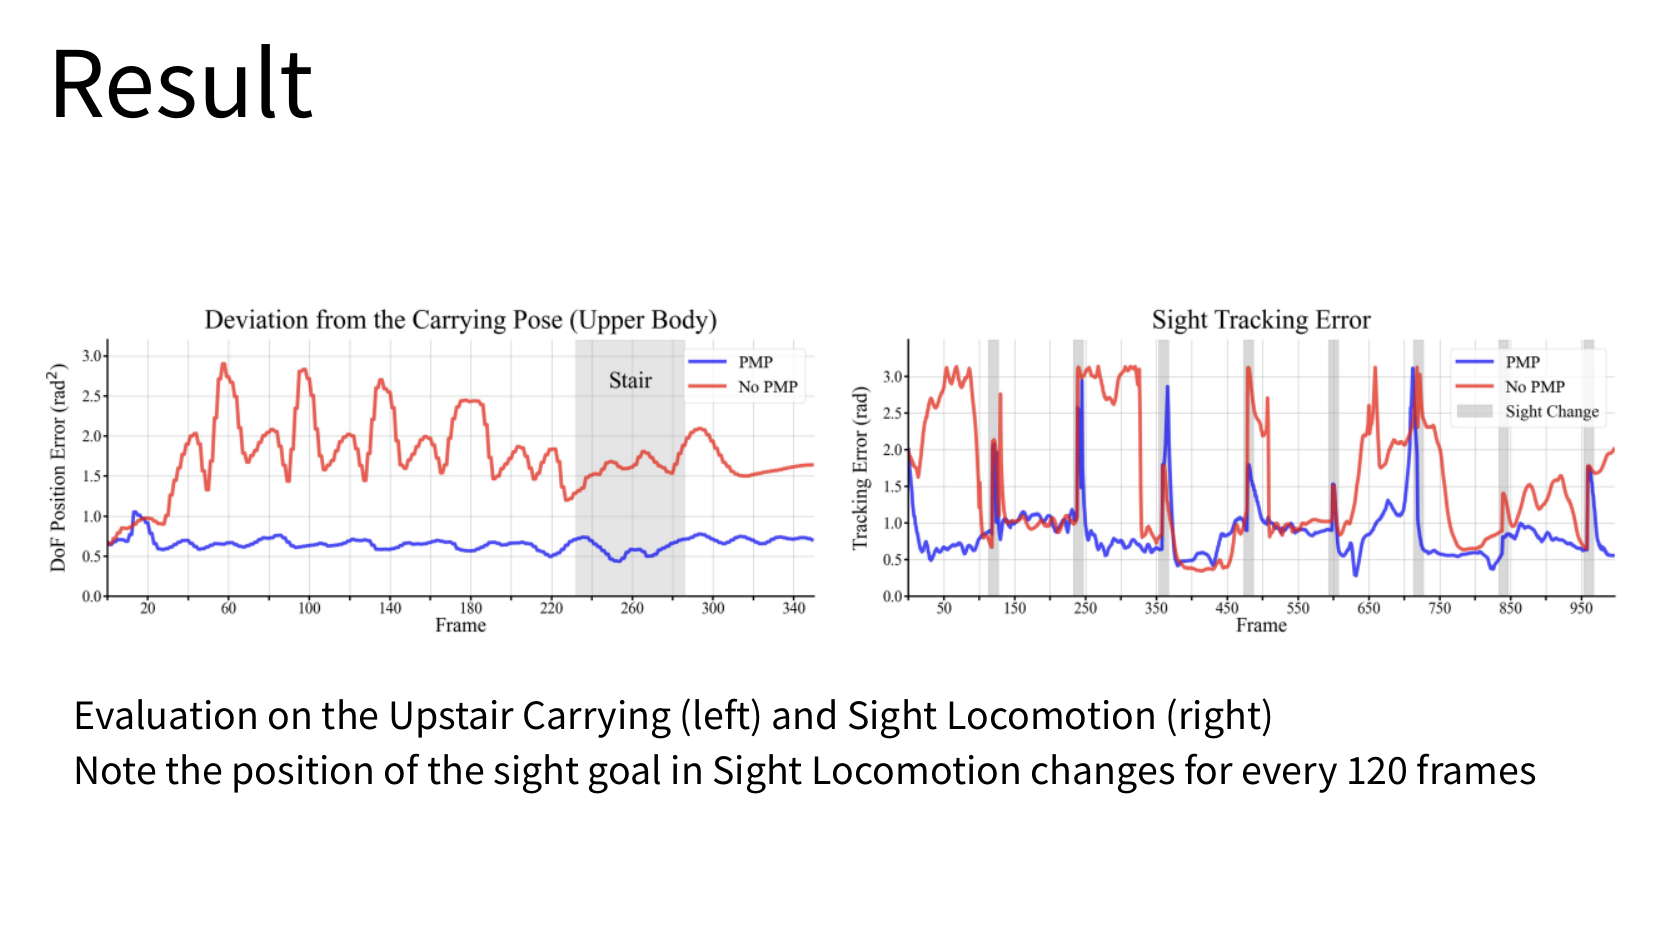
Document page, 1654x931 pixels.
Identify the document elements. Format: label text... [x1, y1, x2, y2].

picture [25, 295, 1640, 648]
text_box Evaluation on the Upstair Carrying (left) and Sight Locomotion (right) Note the position of the sight goal in Sight Locomotion changes for every 120 frames [59, 679, 1625, 912]
title Result [47, 0, 1536, 156]
